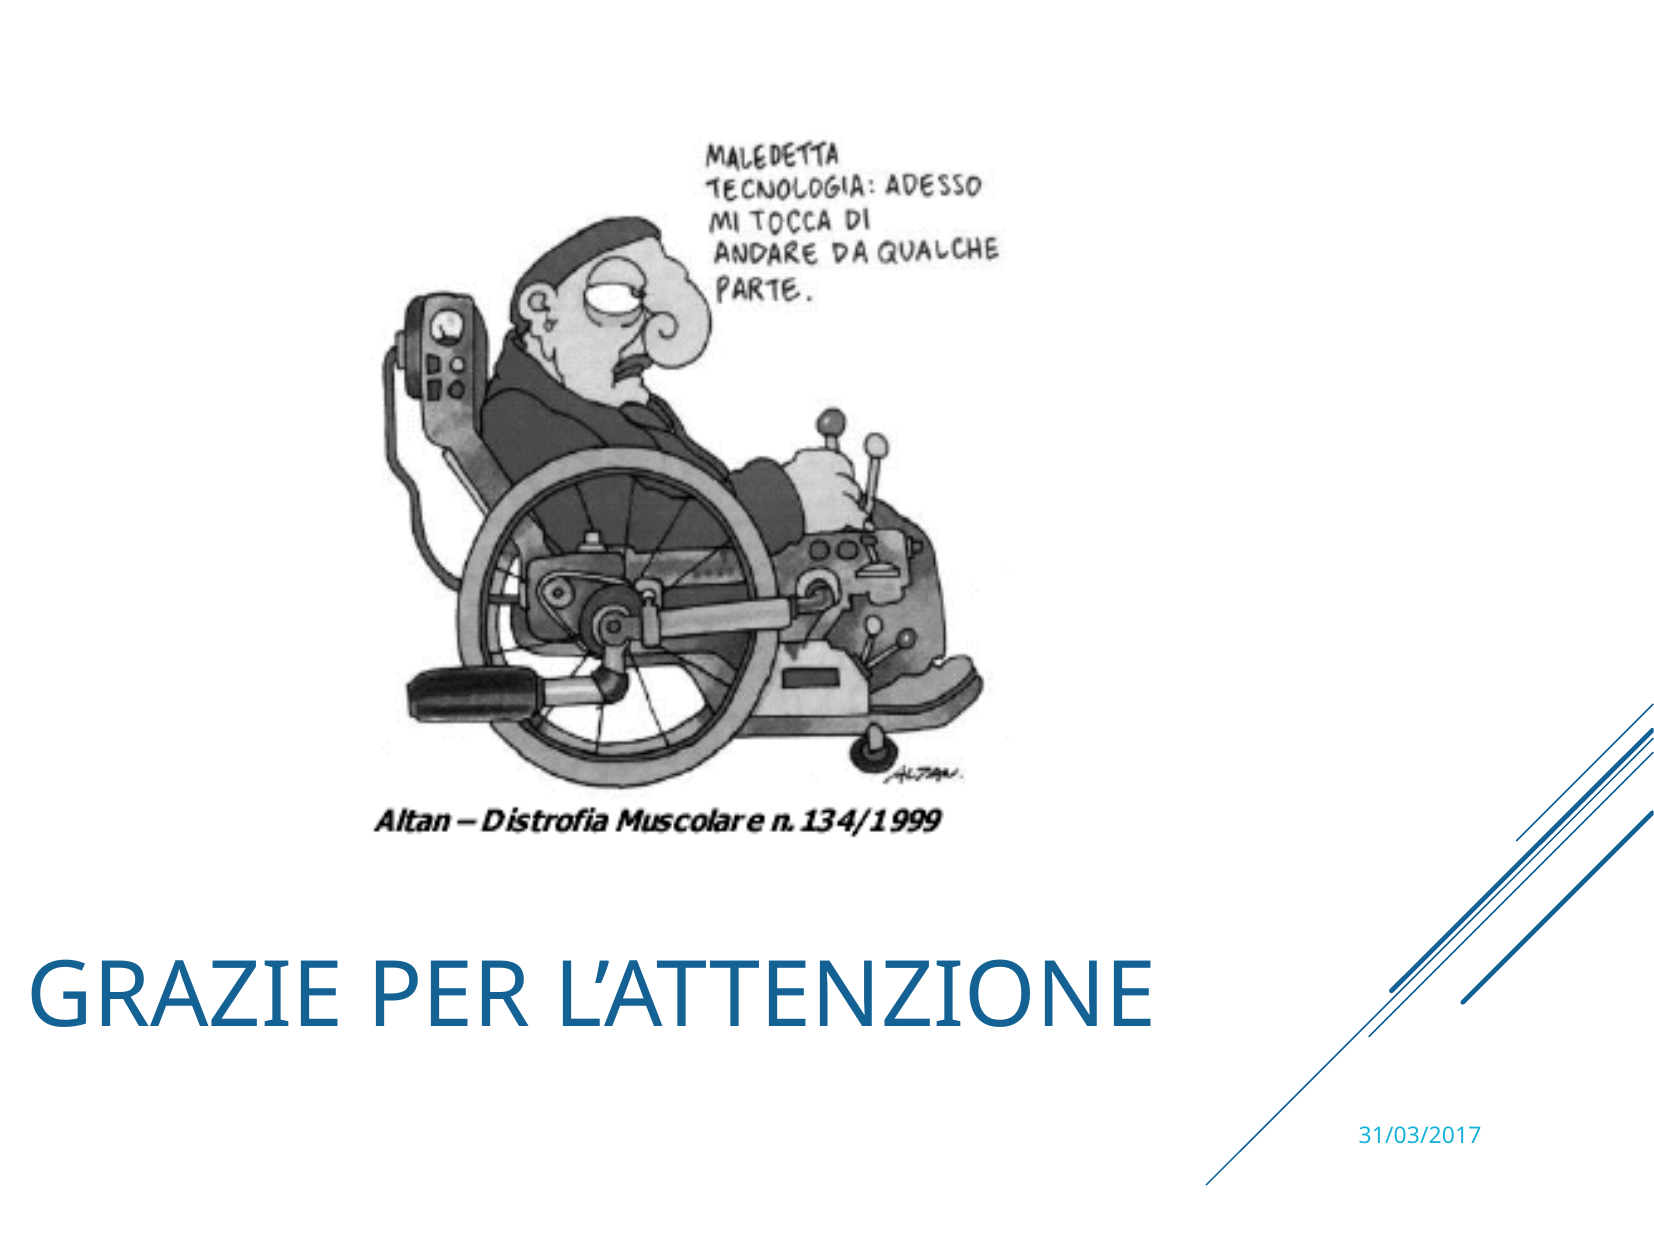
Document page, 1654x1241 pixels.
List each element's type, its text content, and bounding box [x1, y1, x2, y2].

text_box GRAZIE PER L’ATTENZIONE [11, 927, 1264, 1054]
picture [307, 88, 1075, 869]
text_box 31/03/2017 [1343, 1116, 1561, 1183]
